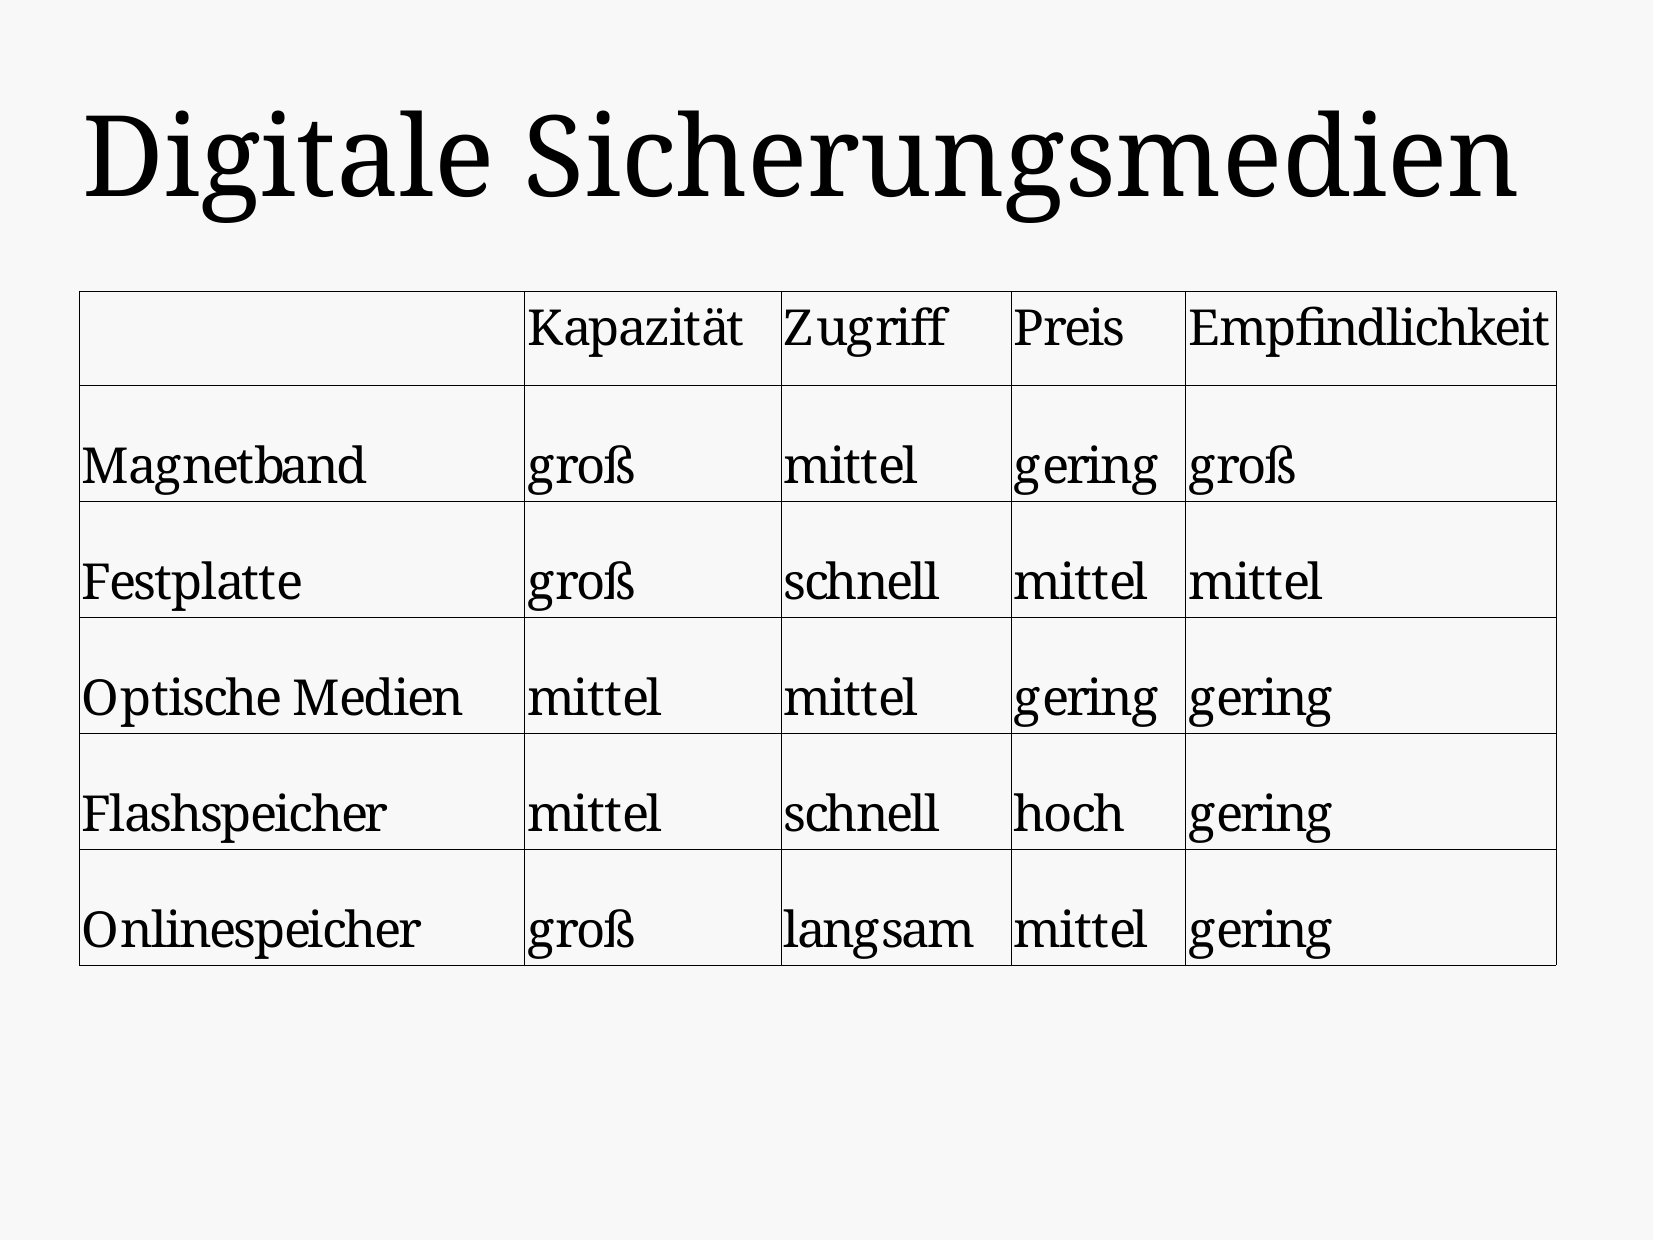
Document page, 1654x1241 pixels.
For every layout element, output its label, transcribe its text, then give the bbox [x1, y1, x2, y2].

chart [79, 290, 1558, 1099]
title Digitale Sicherungsmedien [82, 49, 1571, 257]
